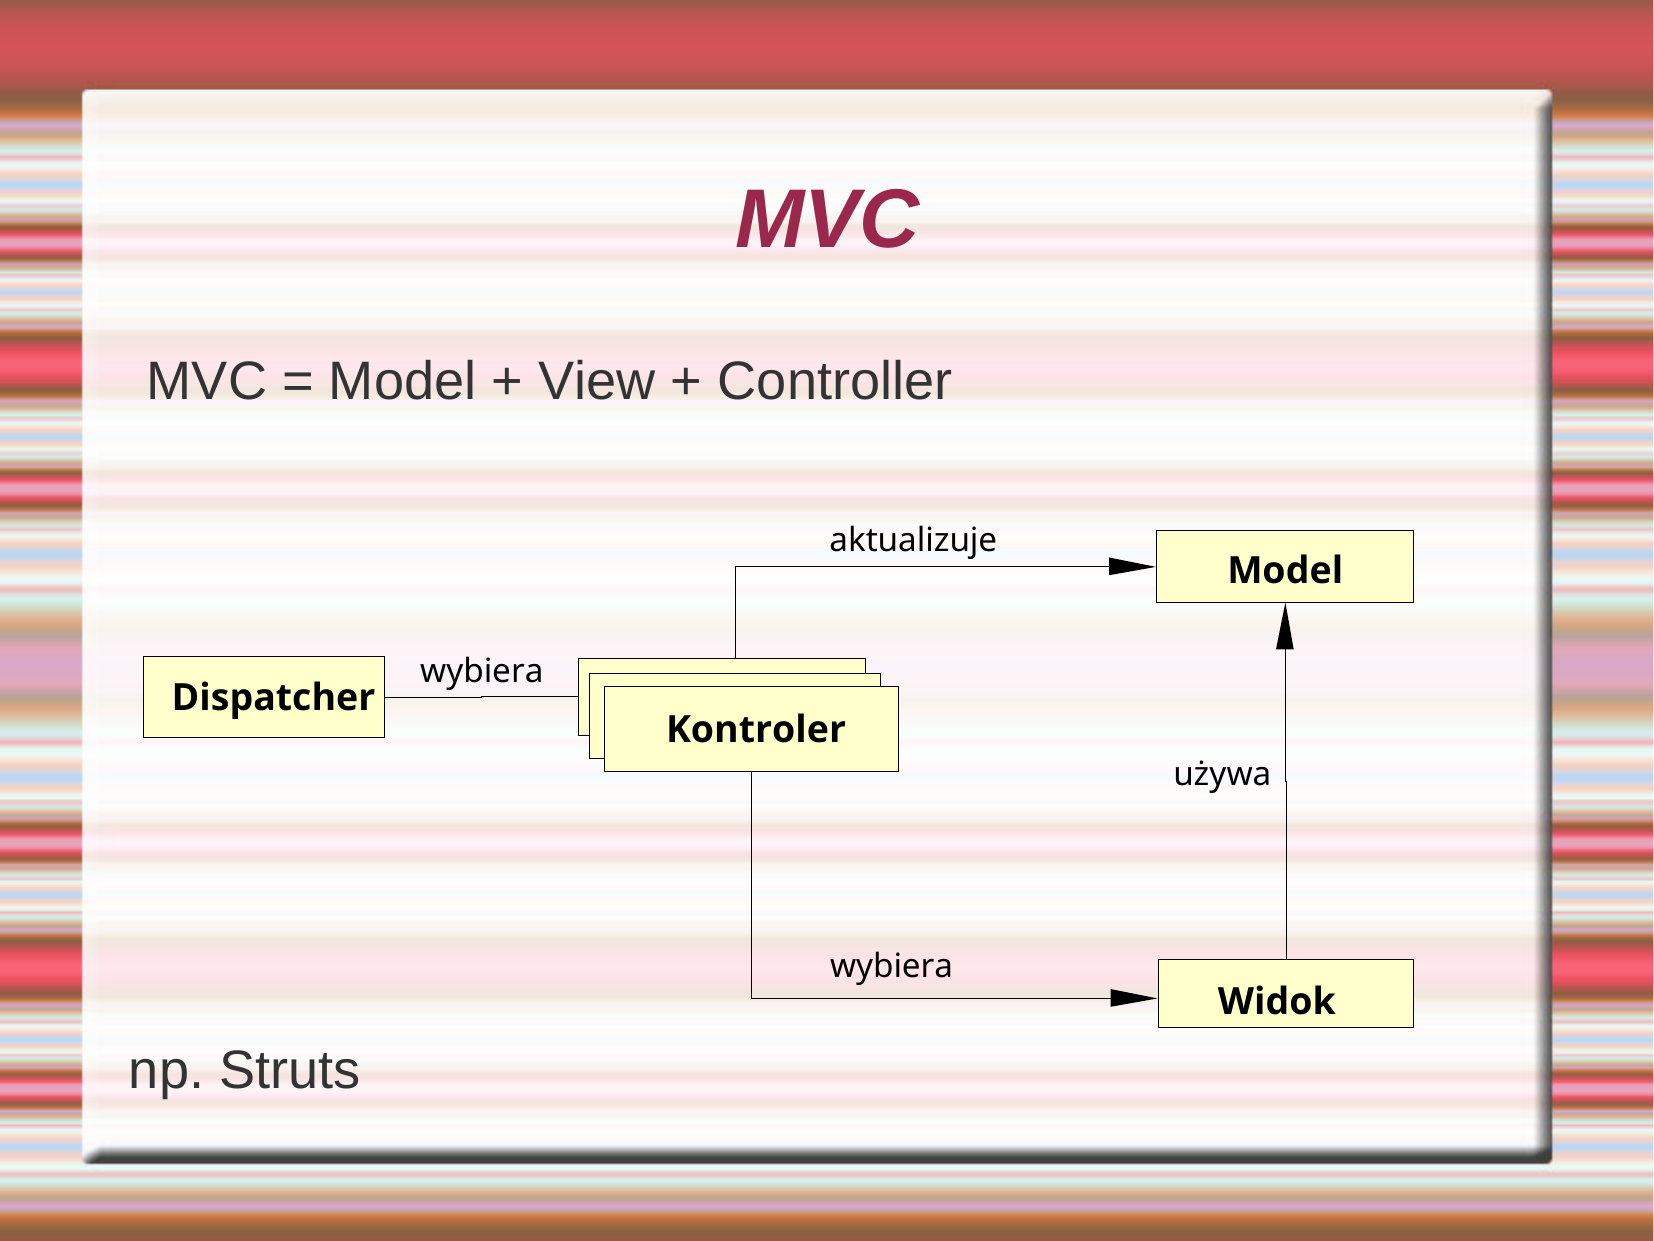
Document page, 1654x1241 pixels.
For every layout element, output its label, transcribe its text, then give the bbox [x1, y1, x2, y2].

text_box [177, 944, 1414, 1039]
text_box wybiera [420, 647, 612, 688]
text_box wybiera [829, 941, 1022, 983]
text_box Model [1188, 543, 1465, 590]
list np. Struts [117, 1039, 1498, 1140]
text_box [1156, 530, 1414, 603]
text_box aktualizuje [829, 516, 1021, 558]
text_box Widok [1157, 969, 1454, 1021]
text_box używa [1173, 749, 1365, 791]
title MVC [121, 114, 1534, 322]
text_box Dispatcher [171, 670, 382, 717]
text_box [143, 656, 385, 738]
text_box [578, 658, 899, 772]
text_box Kontroler [666, 702, 943, 749]
picture [0, 0, 1654, 1241]
list MVC = Model + View + Controller [134, 350, 1516, 451]
text_box [752, 944, 1414, 998]
